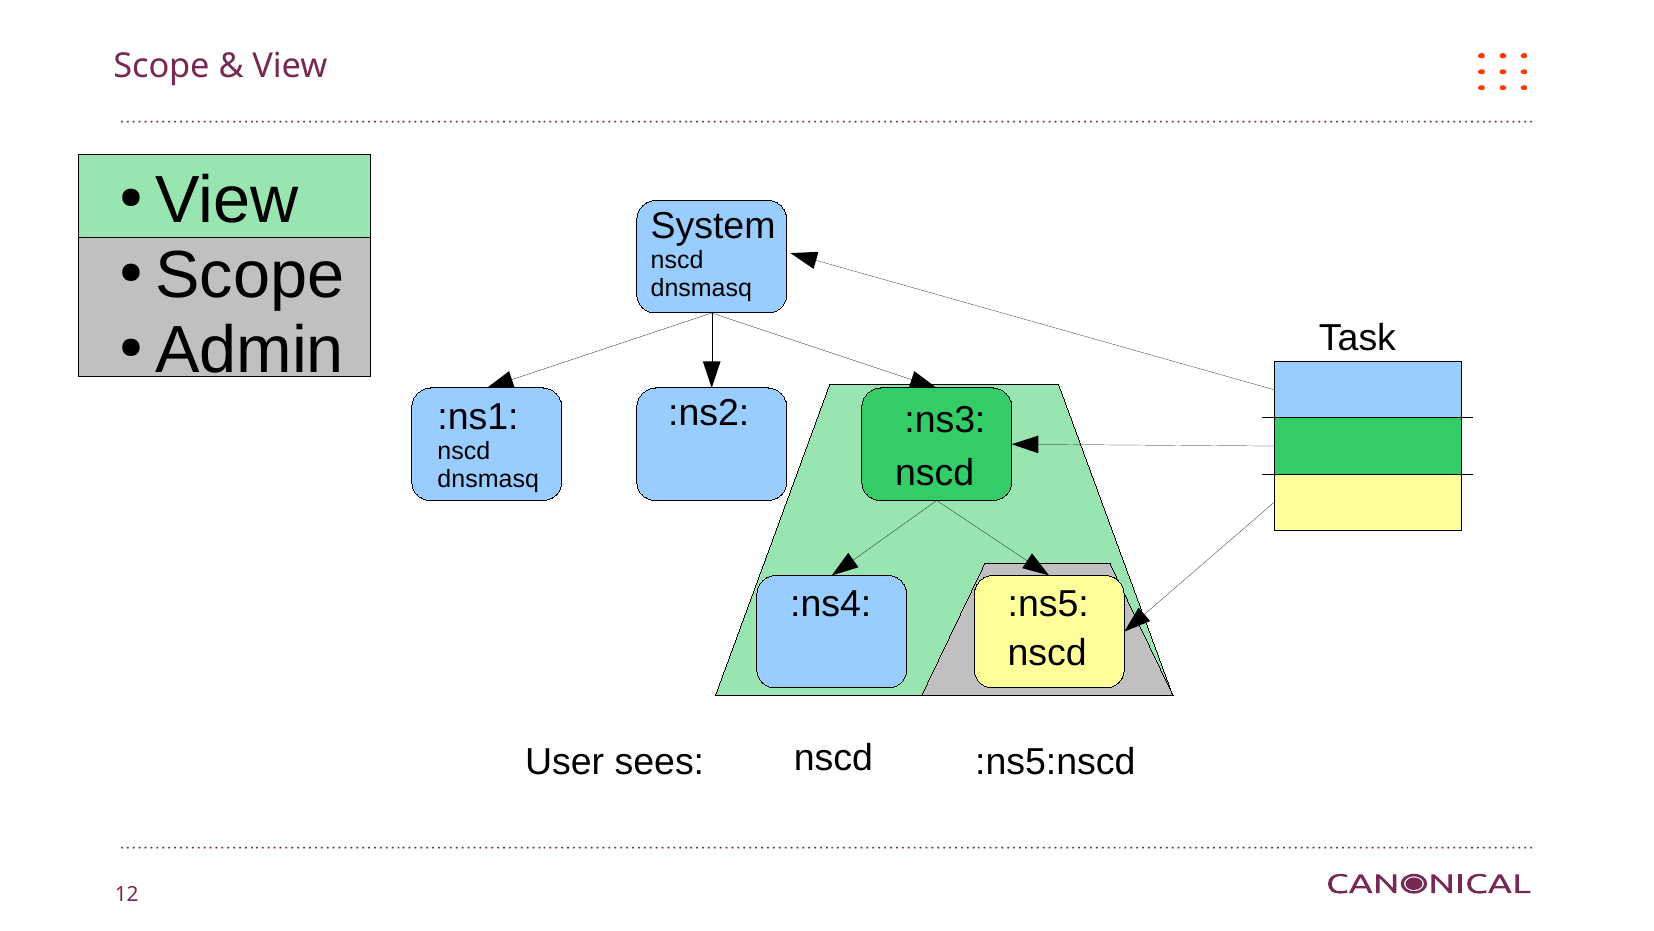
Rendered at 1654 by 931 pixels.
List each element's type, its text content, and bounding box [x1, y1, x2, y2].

text_box [1274, 361, 1462, 531]
text_box System nscd dnsmasq [635, 196, 791, 310]
text_box User sees: [510, 732, 720, 790]
text_box nscd [880, 444, 990, 501]
text_box View Scope Admin [104, 154, 360, 393]
text_box Task [1304, 309, 1411, 366]
text_box :ns2: [653, 384, 765, 442]
text_box nscd [993, 624, 1102, 681]
text_box :ns5:nscd [960, 732, 1151, 790]
picture [111, 119, 1533, 124]
text_box :ns5: [992, 574, 1104, 632]
text_box [78, 154, 104, 377]
text_box [411, 390, 422, 499]
text_box :ns4: [775, 575, 887, 633]
text_box [636, 387, 787, 501]
title Scope & View [113, 48, 1382, 81]
picture [1478, 53, 1527, 90]
text_box :ns3: [889, 391, 1001, 448]
text_box [360, 154, 371, 377]
text_box nscd [779, 729, 888, 786]
picture [111, 845, 1533, 851]
text_box [555, 392, 562, 496]
text_box [715, 384, 1174, 696]
text_box :ns1: nscd dnsmasq [422, 387, 555, 501]
